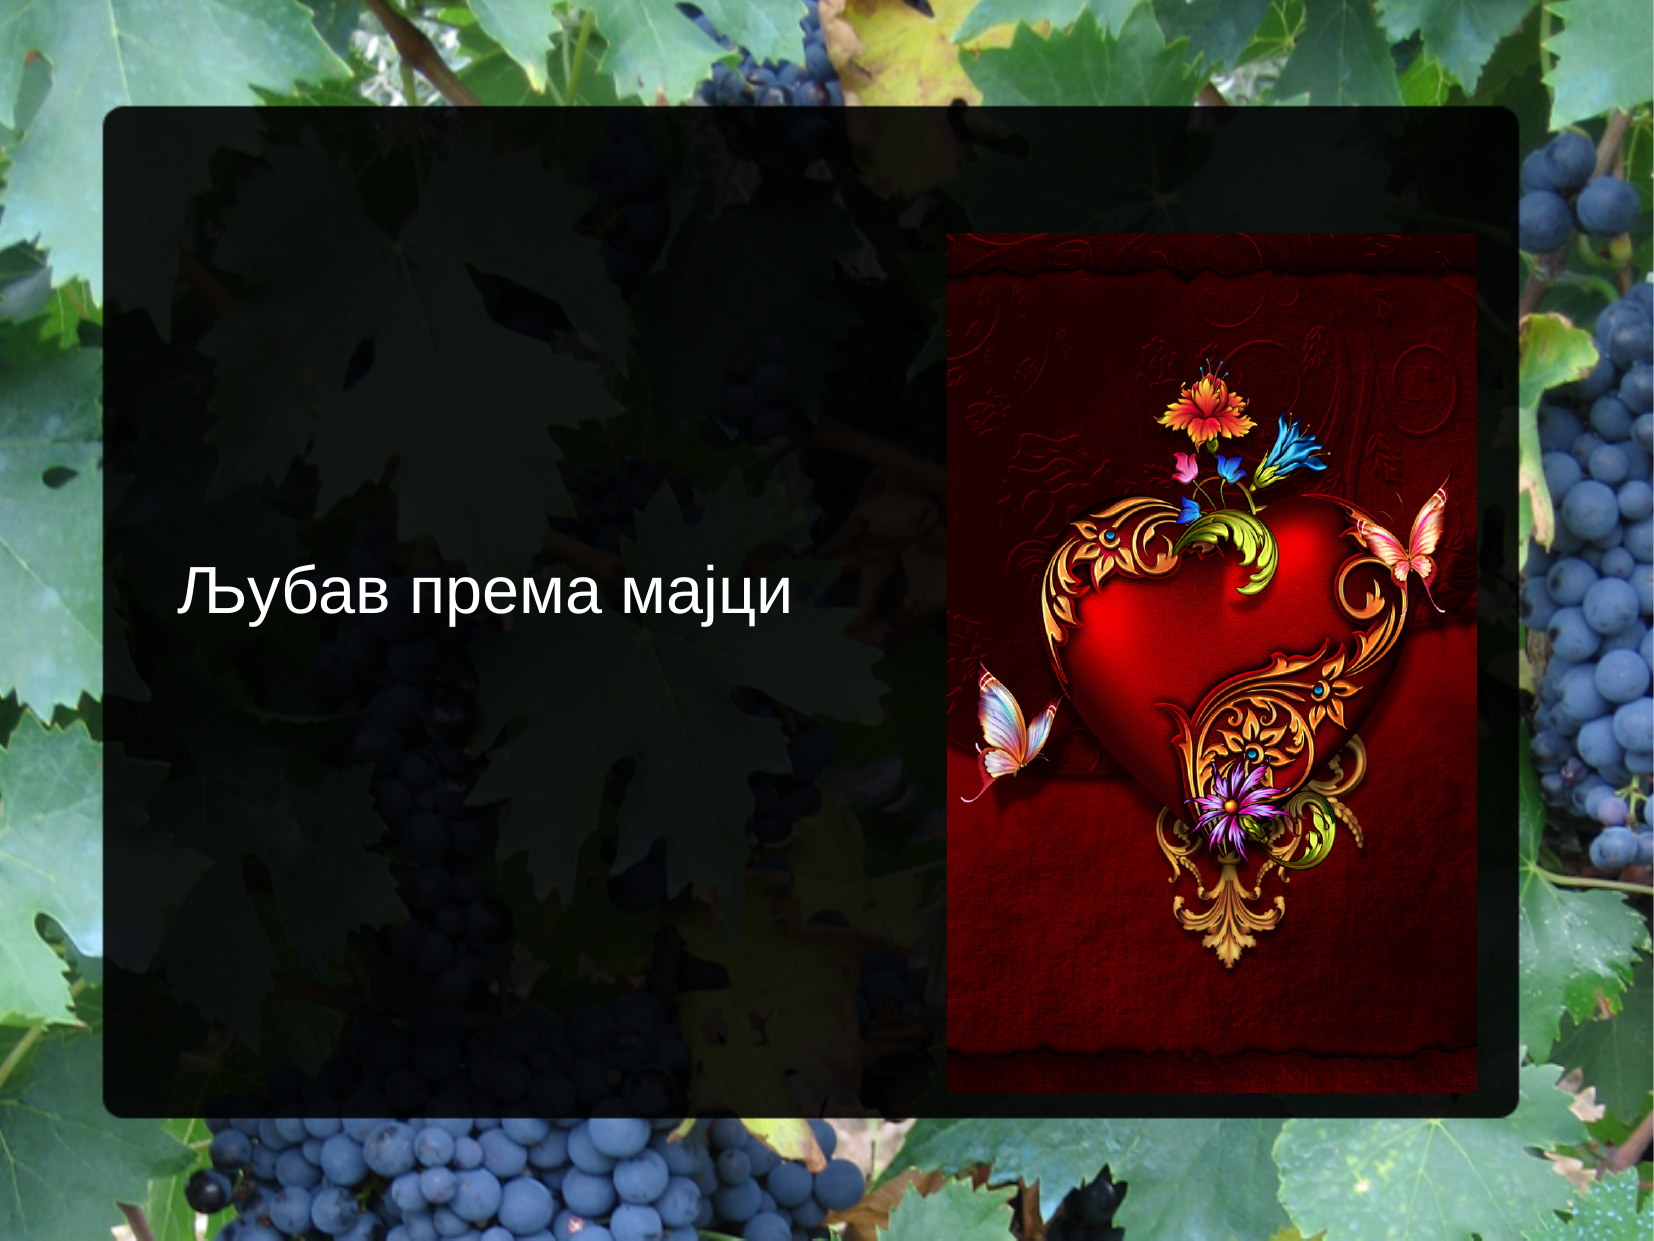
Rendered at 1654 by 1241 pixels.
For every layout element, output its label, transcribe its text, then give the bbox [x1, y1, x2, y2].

subtitle Љубав према мајци [177, 383, 1447, 798]
picture [0, 0, 1654, 1241]
